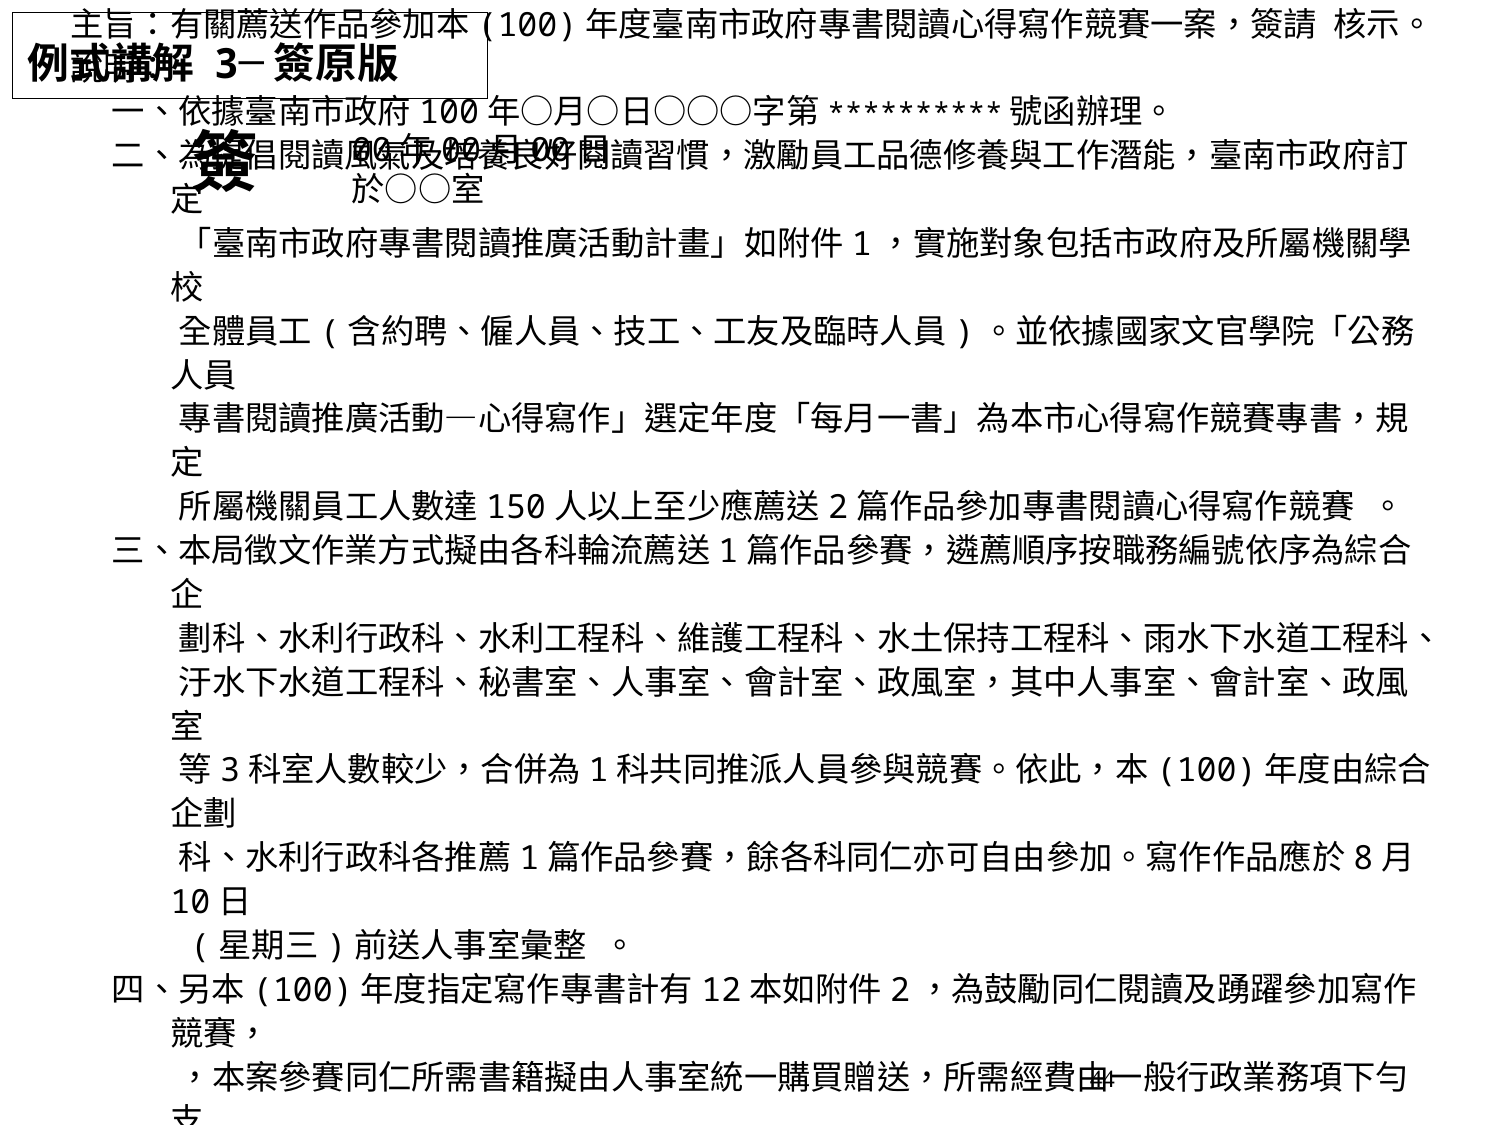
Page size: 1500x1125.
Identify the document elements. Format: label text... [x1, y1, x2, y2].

text_box 簽 [176, 111, 272, 208]
text_box 主旨：有關薦送作品參加本(100)年度臺南市政府專書閱讀心得寫作競賽一案，簽請 核示。 說明： 一、依據臺南市政府100年○月○日○○○字第**********號函辦理。 二、為提倡閱讀風氣及培養良好閱讀習慣，激勵員工品德修養與工作潛能，臺南市政府訂定 「臺南市政府專書閱讀推廣活動計畫」如附件1，實施對象包括市政府及所屬機關學校 全體員工(含約聘、僱人員、技工、工友及臨時人員)。並依據國家文官學院「公務人員 專書閱讀推廣活動—心得寫作」選定年度「每月一書」為本市心得寫作競賽專書，規定 所屬機關員工人數達150人以上至少應薦送2篇作品參加專書閱讀心得寫作競賽 。 三、本局徵文作業方式擬由各科輪流薦送1篇作品參賽，遴薦順序按職務編號依序為綜合企 劃科、水利行政科、水利工程科、維護工程科、水土保持工程科、雨水下水道工程科、 汙水下水道工程科、秘書室、人事室、會計室、政風室，其中人事室、會計室、政風室 等3科室人數較少，合併為1科共同推派人員參與競賽。依此，本(100)年度由綜合企劃 科、水利行政科各推薦1篇作品參賽，餘各科同仁亦可自由參加。寫作作品應於8月10日 (星期三)前送人事室彙整 。 四、另本(100)年度指定寫作專書計有12本如附件2，為鼓勵同仁閱讀及踴躍參加寫作競賽， ，本案參賽同仁所需書籍擬由人事室統一購買贈送，所需經費由一般行政業務項下勻支 。 擬辦：奉 核可後，影送綜合企劃科、水利行政科推派同仁參賽，並請於8月10日(星期三)前將 作品送人事室彙整。 [55, 0, 1455, 1125]
text_box 00年00月00日 於○○室 [336, 121, 644, 216]
text_box [557, 117, 1105, 179]
text_box 例式講解 3─簽原版 [12, 12, 55, 99]
